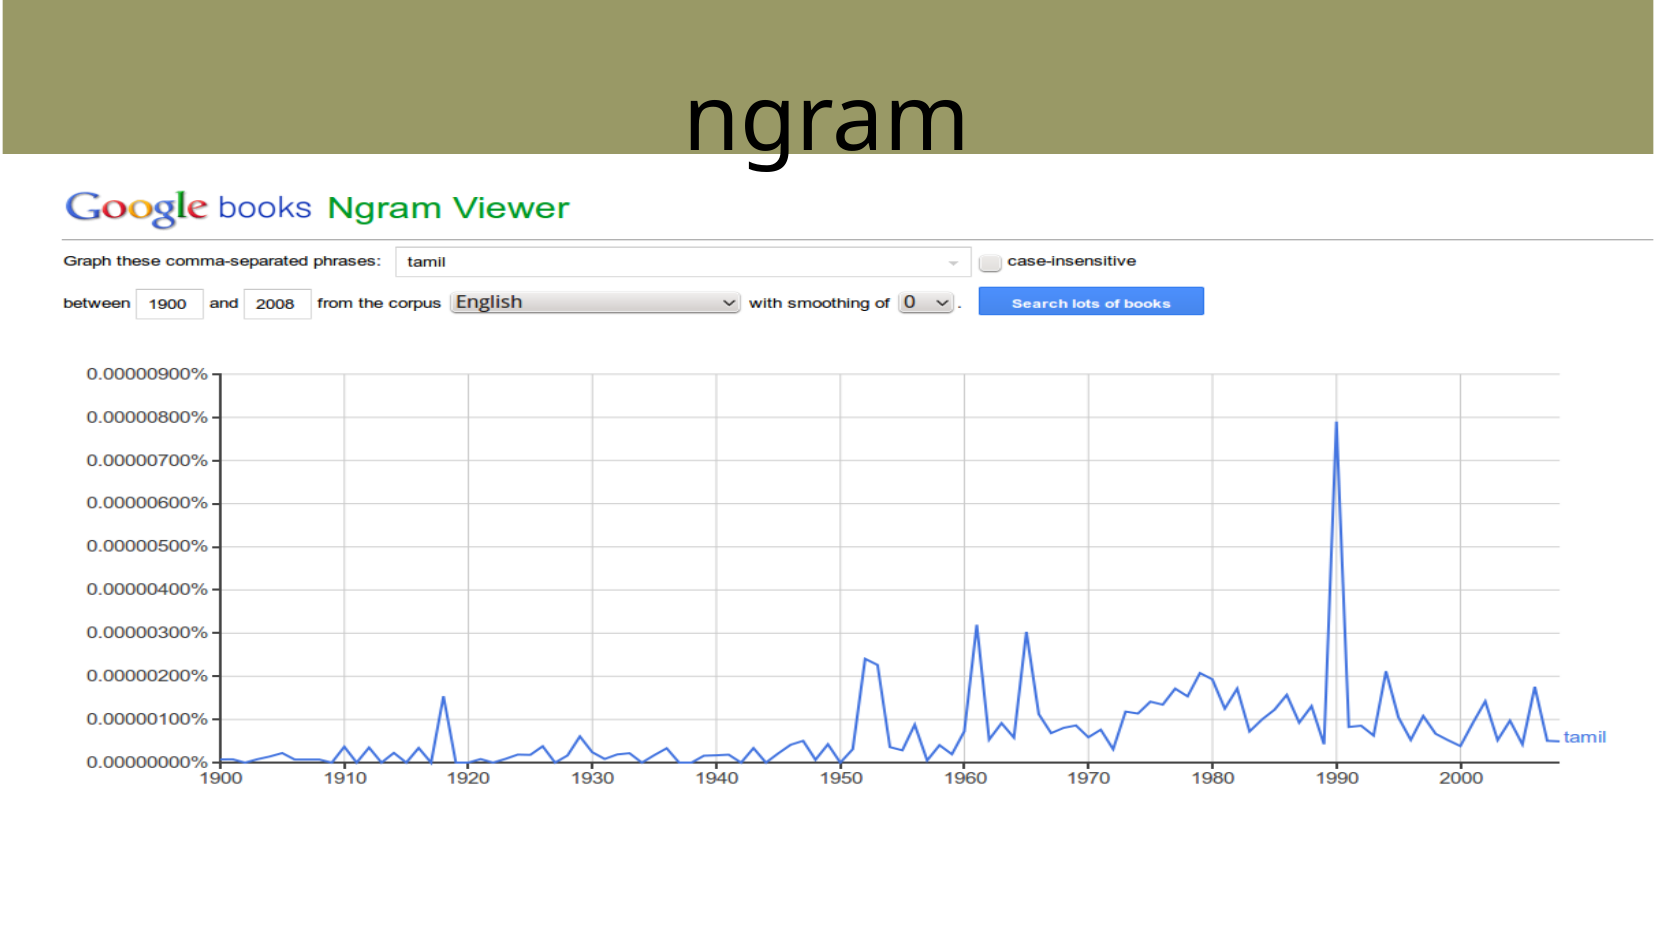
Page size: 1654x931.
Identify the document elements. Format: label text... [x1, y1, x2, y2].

picture [47, 177, 1654, 789]
title ngram [82, 37, 1571, 177]
text_box [2, 0, 1654, 154]
